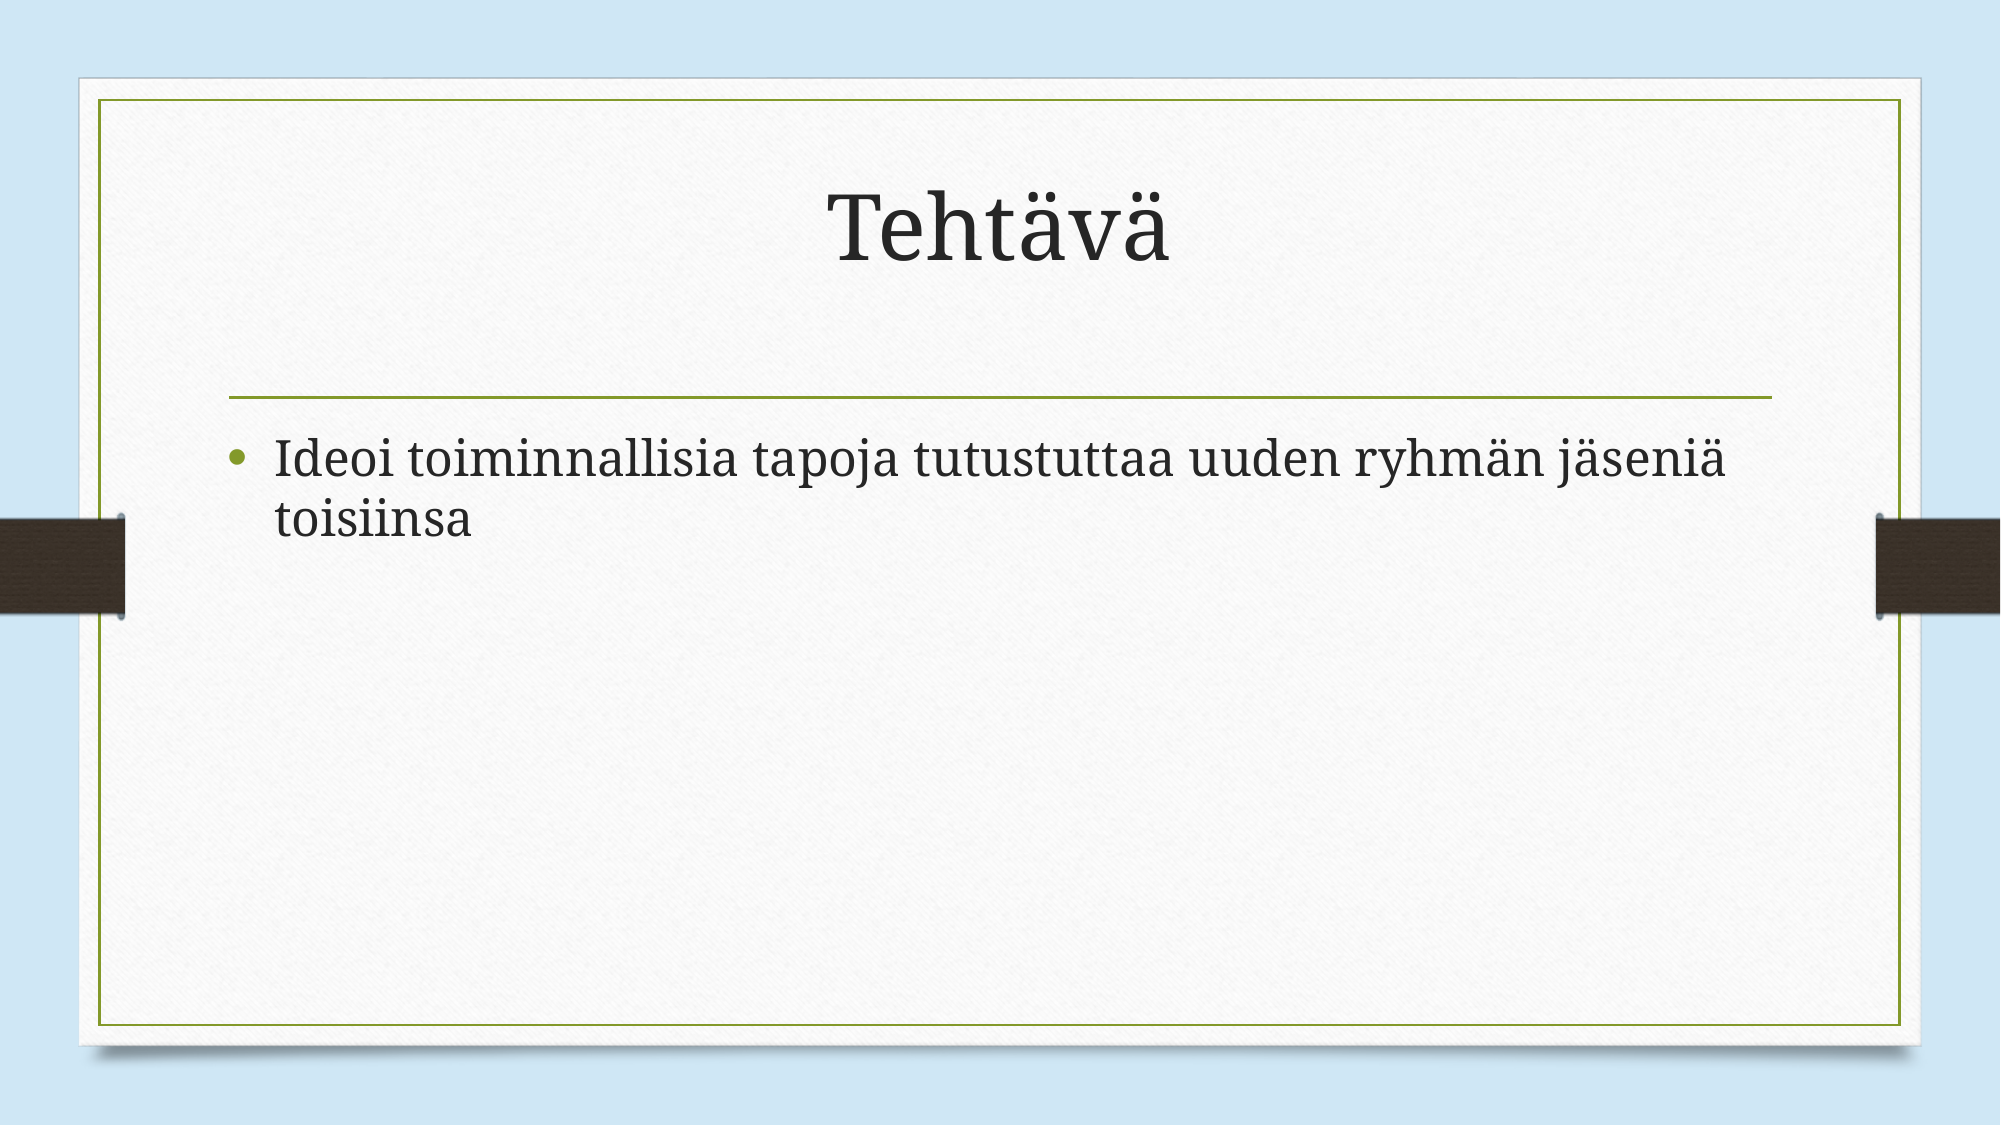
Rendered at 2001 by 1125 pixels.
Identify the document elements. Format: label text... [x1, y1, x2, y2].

title Tehtävä [212, 161, 1788, 375]
picture [0, 0, 2001, 1125]
list Ideoi toiminnallisia tapoja tutustuttaa uuden ryhmän jäseniä toisiinsa [212, 419, 1788, 964]
